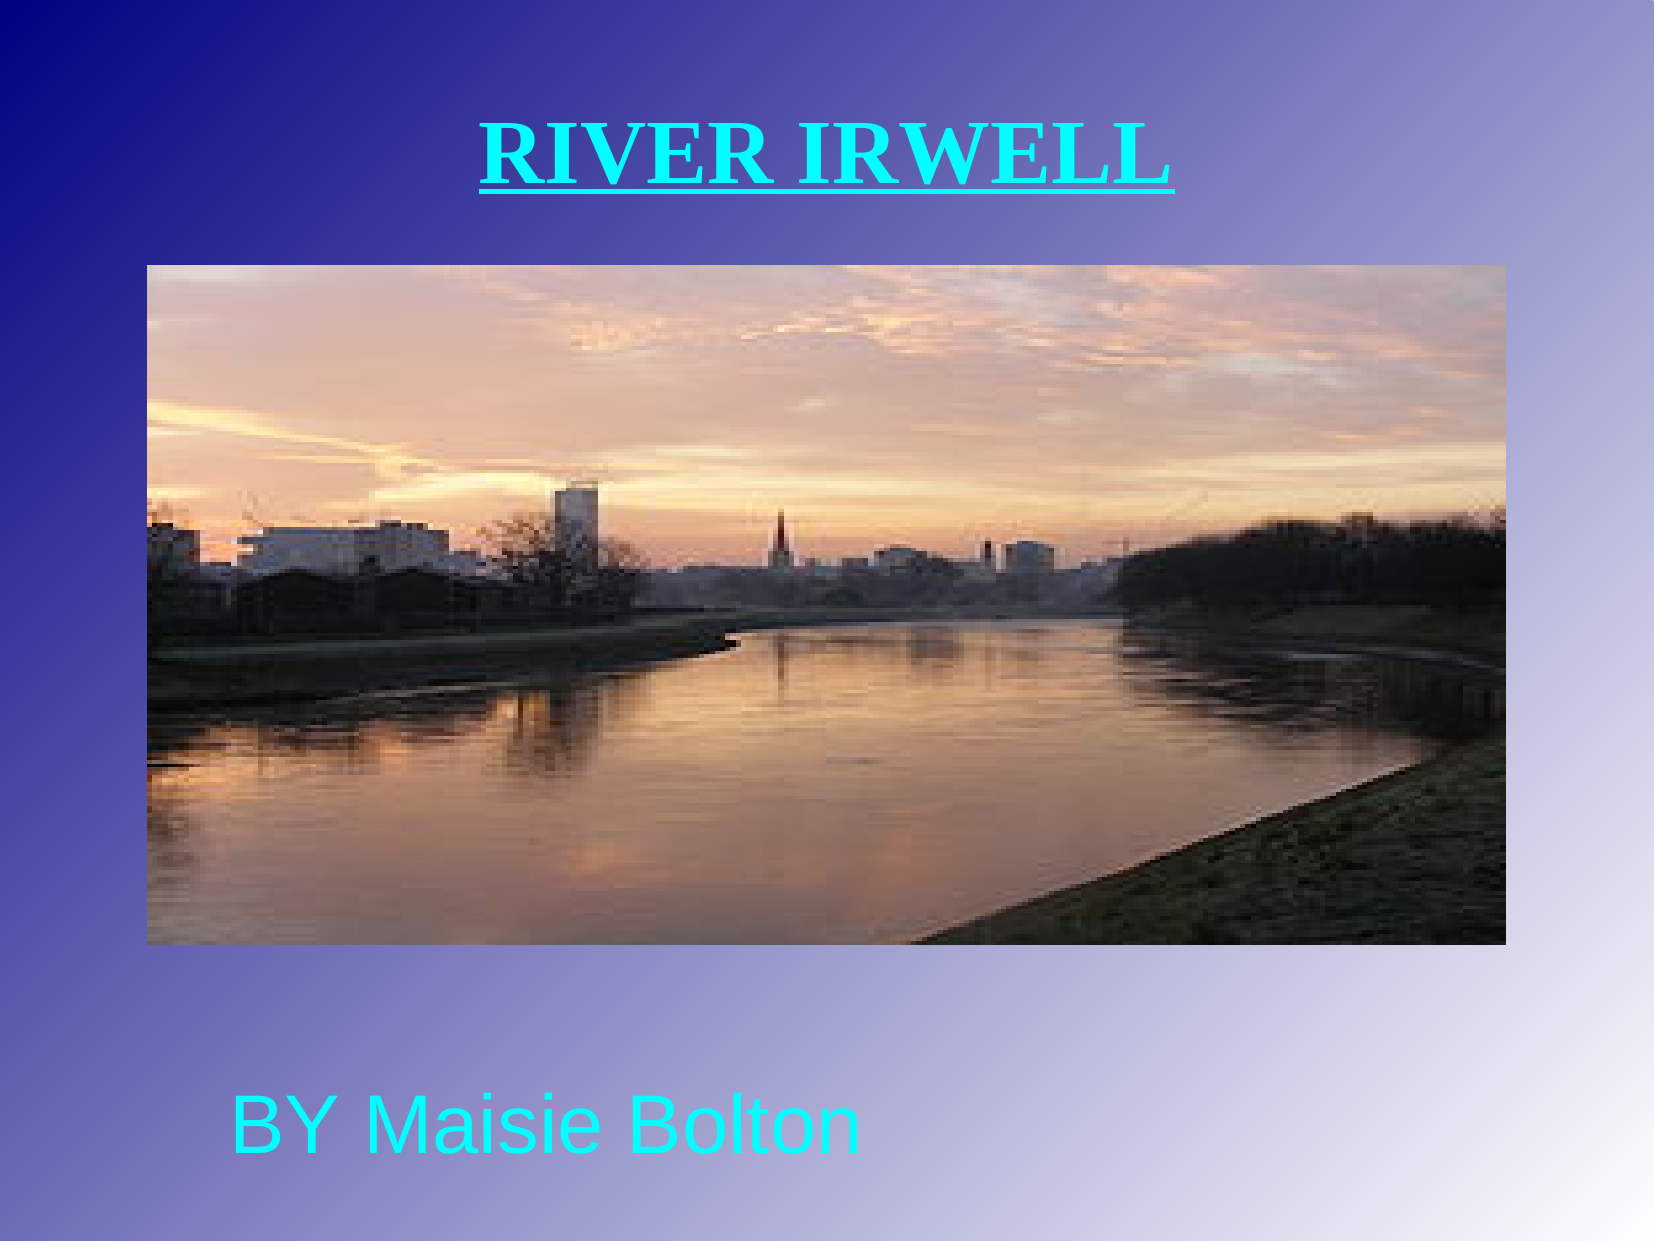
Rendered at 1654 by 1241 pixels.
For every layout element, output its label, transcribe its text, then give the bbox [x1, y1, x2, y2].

picture [147, 265, 1506, 945]
title RIVER IRWELL [82, 49, 1571, 257]
subtitle BY Maisie Bolton [59, 1033, 1034, 1218]
